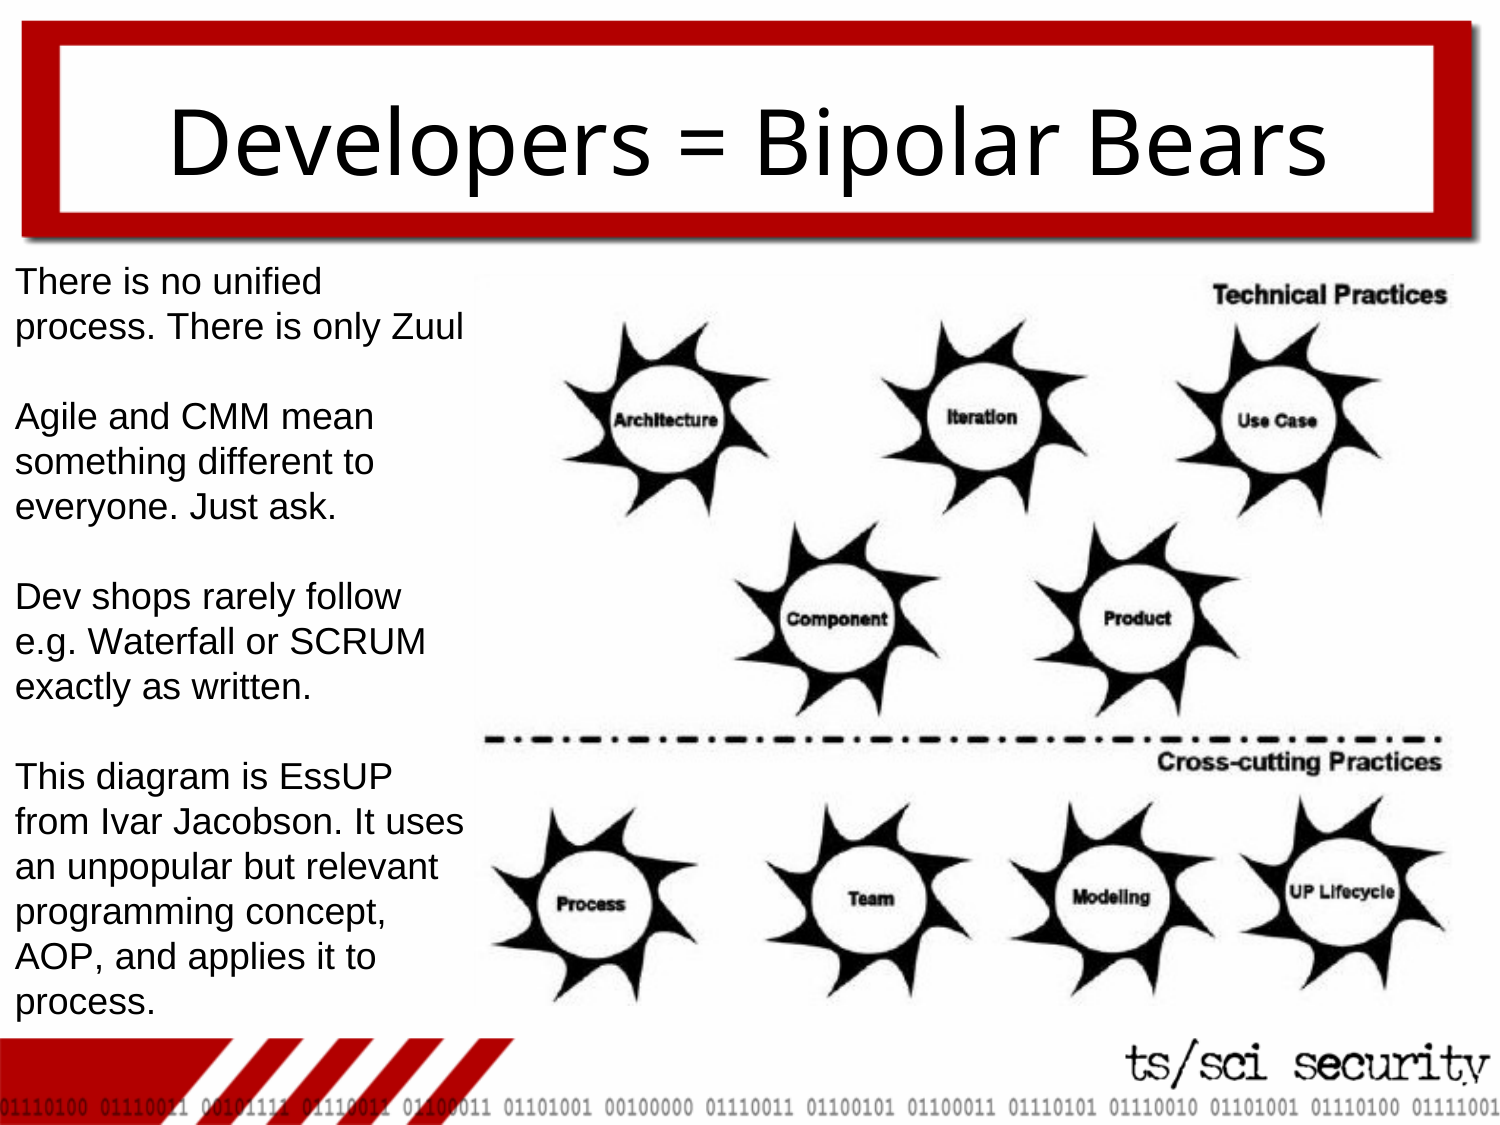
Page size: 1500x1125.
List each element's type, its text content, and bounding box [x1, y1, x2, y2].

text_box There is no unified process. There is only Zuul Agile and CMM mean something different to everyone. Just ask. Dev shops rarely follow e.g. Waterfall or SCRUM exactly as written. This diagram is EssUP from Ivar Jacobson. It uses an unpopular but relevant programming concept, AOP, and applies it to process. [0, 249, 488, 1031]
picture [0, 0, 1500, 1125]
title Developers = Bipolar Bears [75, 21, 1423, 257]
